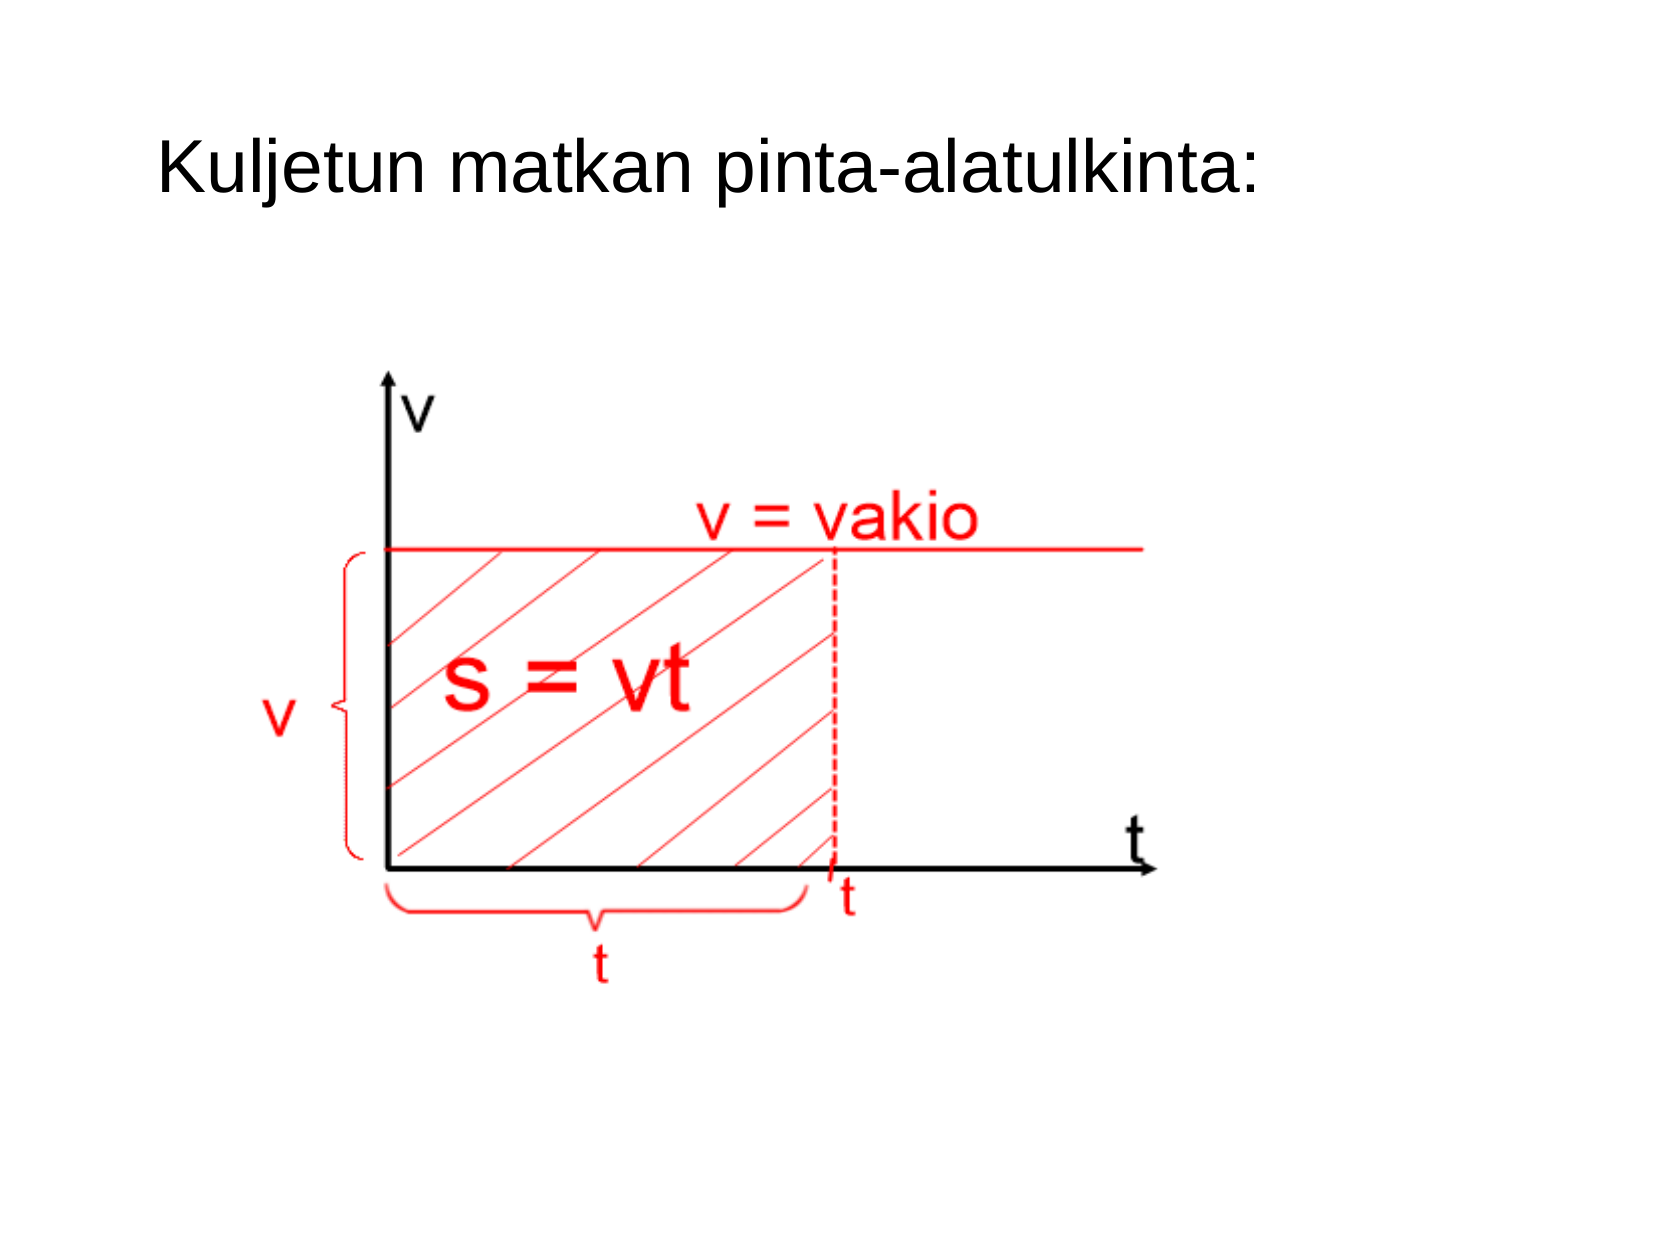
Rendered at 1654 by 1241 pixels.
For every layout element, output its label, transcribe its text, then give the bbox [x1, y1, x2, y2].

text_box Kuljetun matkan pinta-alatulkinta: [141, 118, 1571, 307]
picture [194, 283, 1229, 1051]
